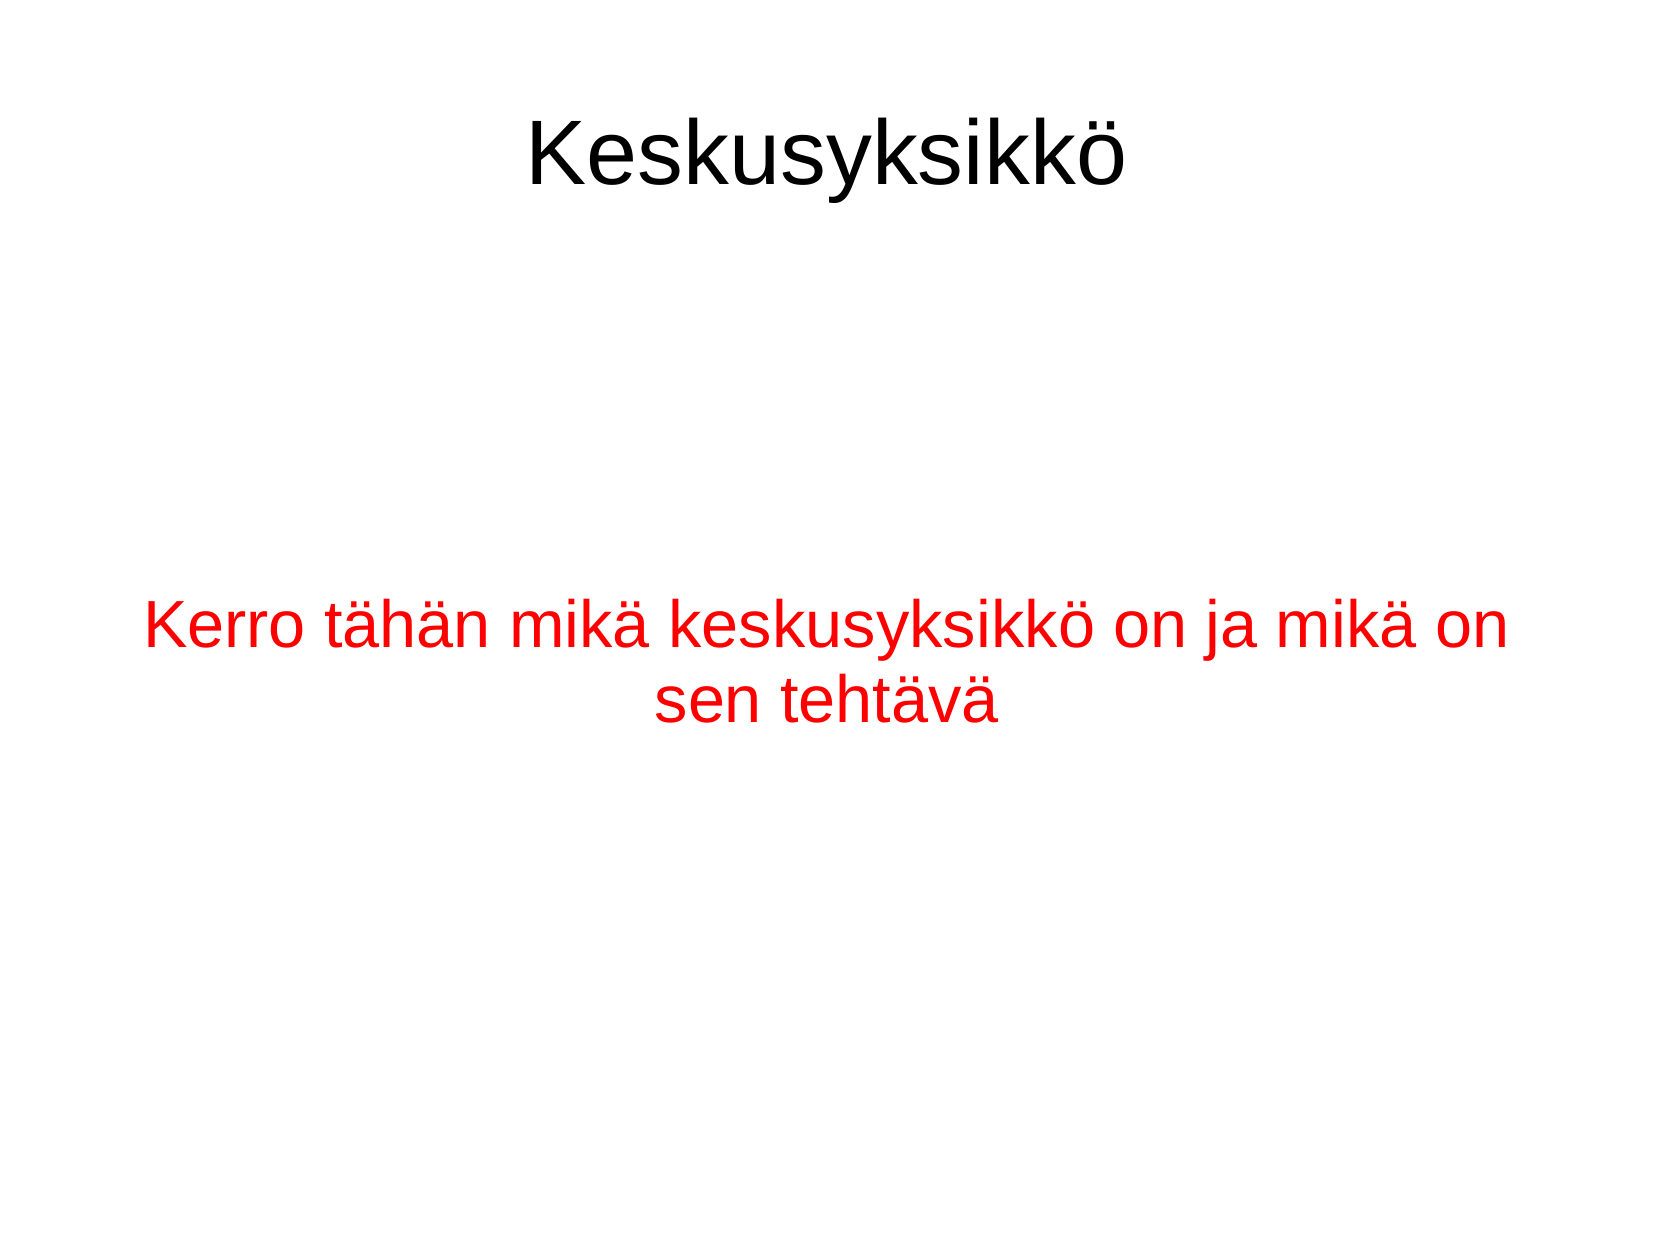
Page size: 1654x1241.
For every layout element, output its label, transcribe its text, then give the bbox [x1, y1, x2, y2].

title Keskusyksikkö [82, 56, 1571, 250]
subtitle Kerro tähän mikä keskusyksikkö on ja mikä on sen tehtävä [82, 297, 1571, 1102]
